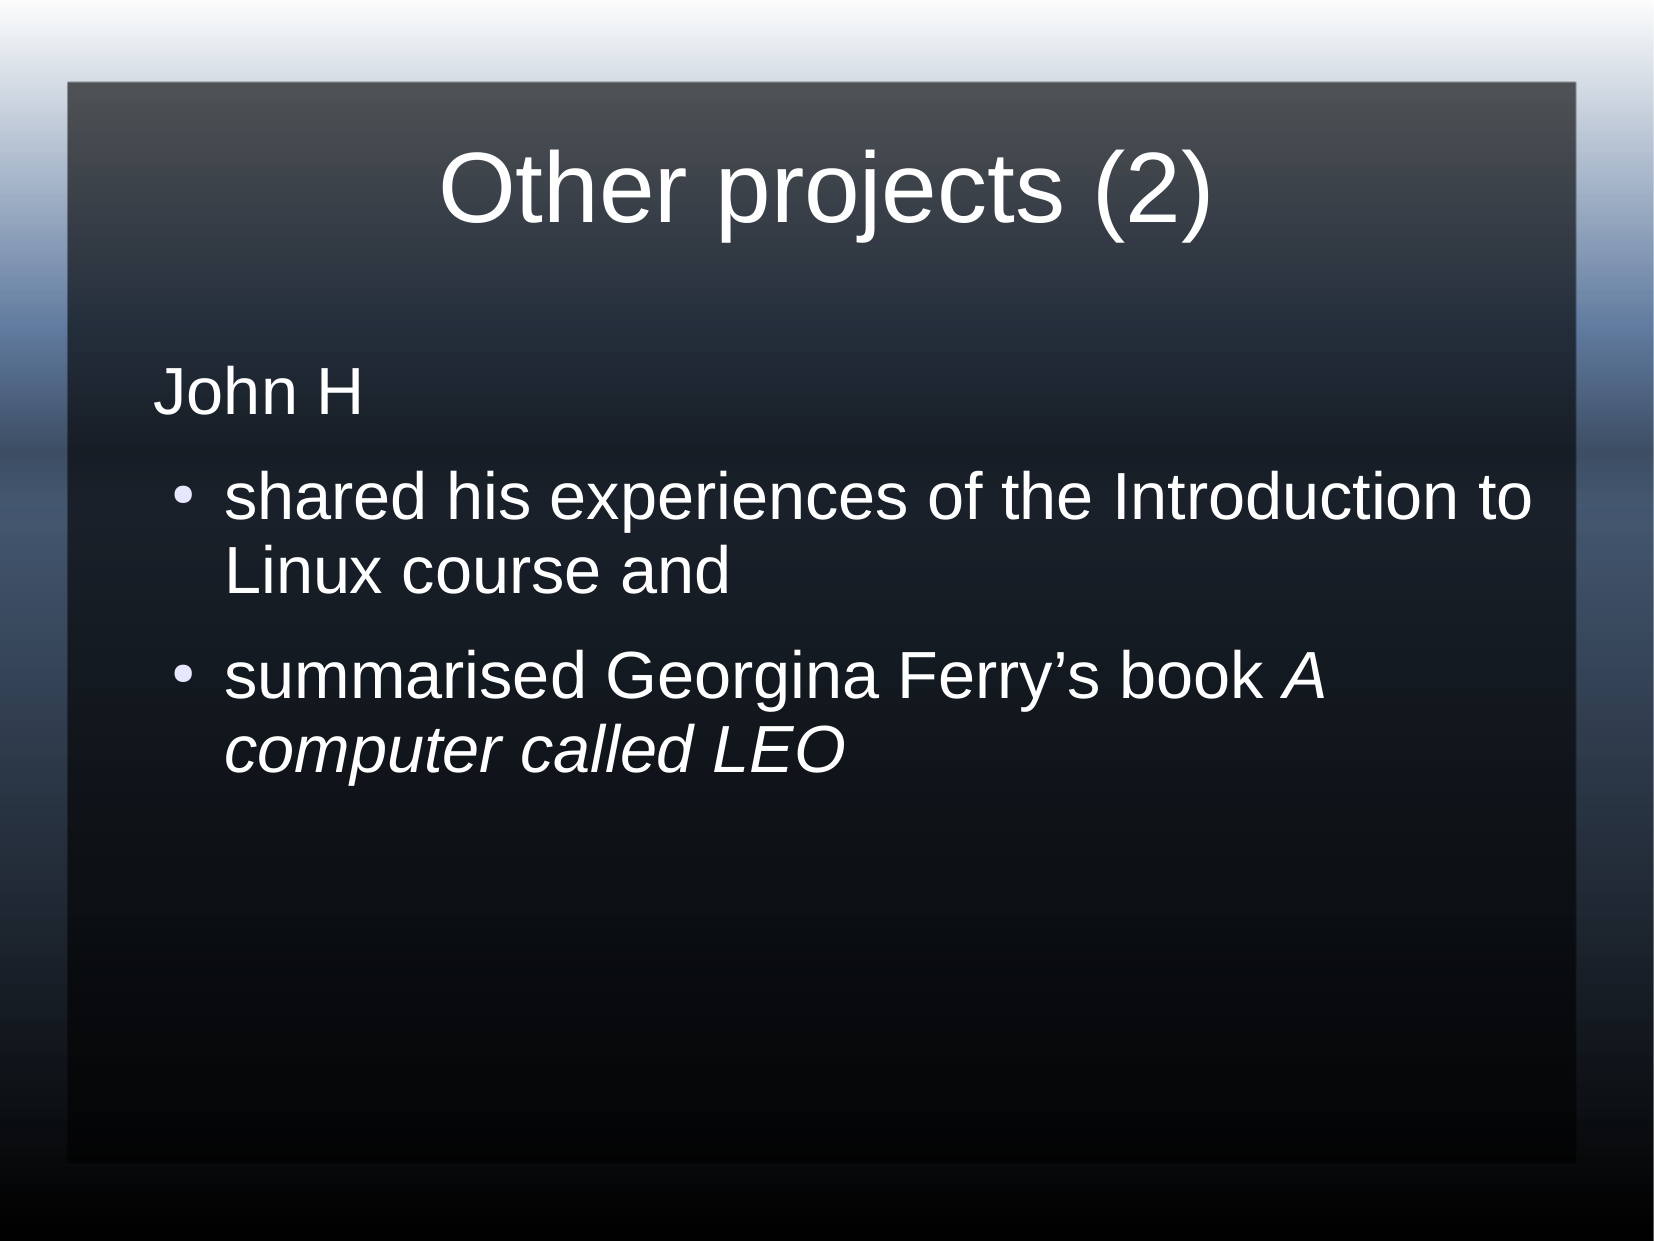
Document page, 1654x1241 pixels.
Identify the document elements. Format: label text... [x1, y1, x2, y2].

picture [0, 0, 1654, 1241]
title Other projects (2) [82, 84, 1571, 292]
list John H shared his experiences of the Introduction to Linux course and summarised Georgina Ferry’s book A computer called LEO [82, 354, 1571, 1105]
